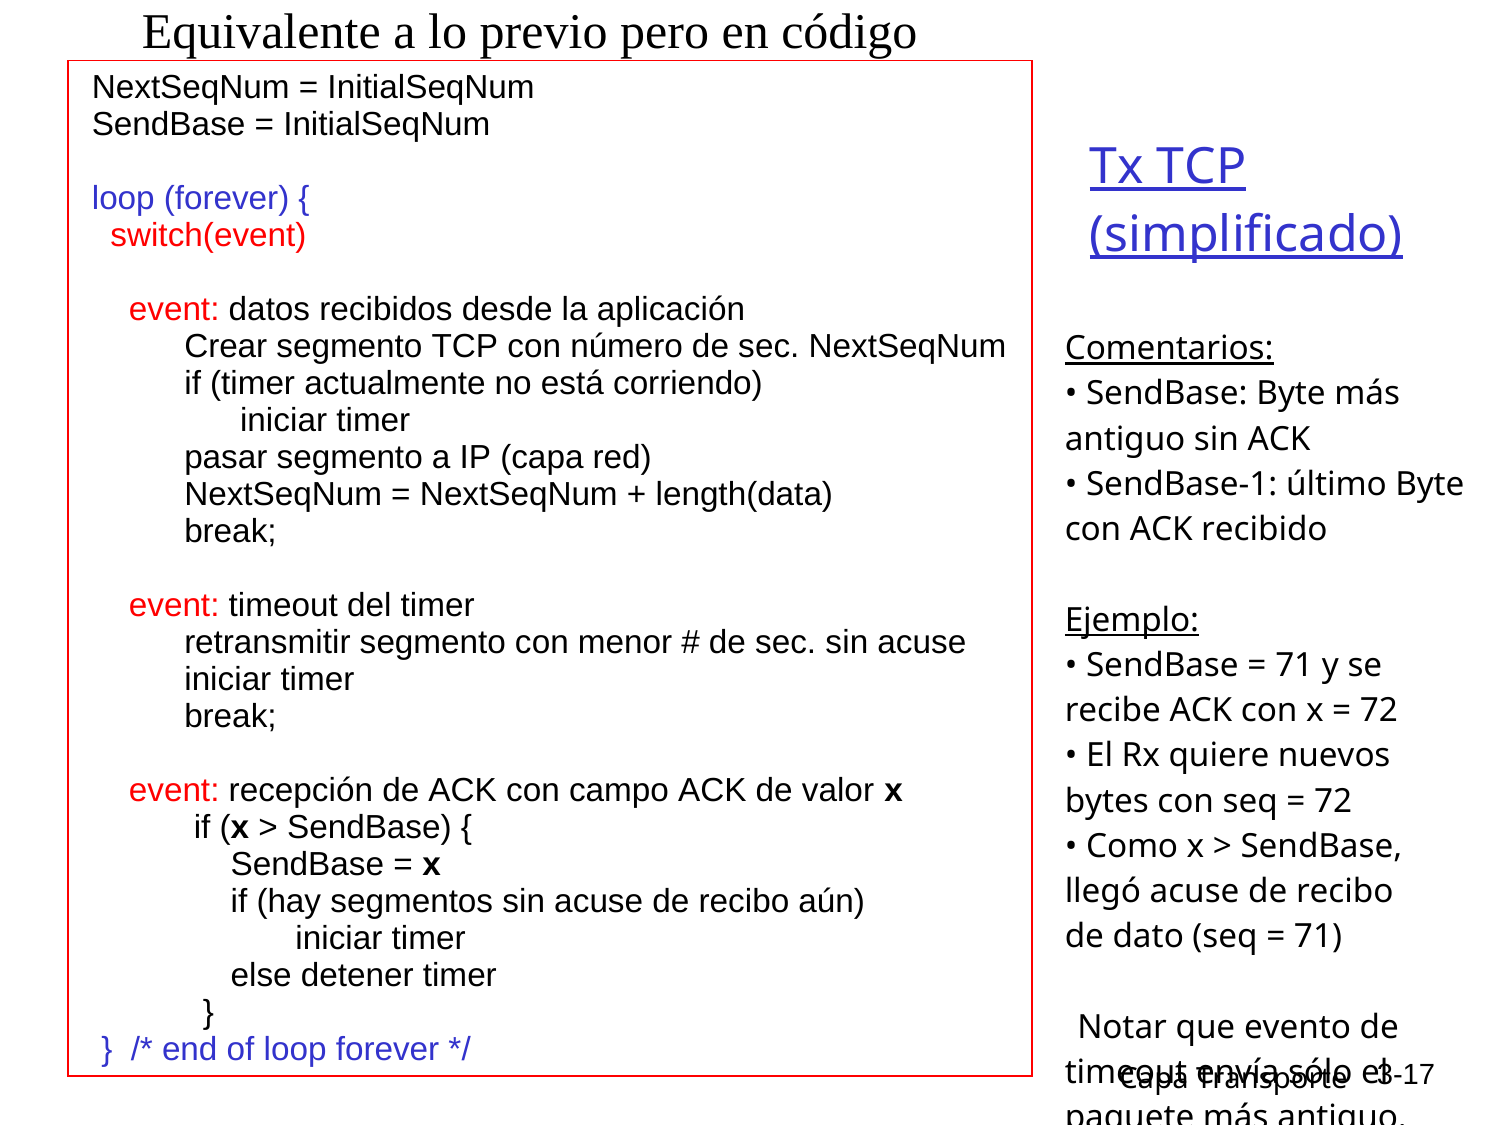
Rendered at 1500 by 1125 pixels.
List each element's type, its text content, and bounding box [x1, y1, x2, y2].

text_box Equivalente a lo previo pero en código [40, 6, 1020, 57]
text_box NextSeqNum = InitialSeqNum SendBase = InitialSeqNum loop (forever) { switch(event) event: datos recibidos desde la aplicación Crear segmento TCP con número de sec. NextSeqNum if (timer actualmente no está corriendo) iniciar timer pasar segmento a IP (capa red) NextSeqNum = NextSeqNum + length(data) break; event: timeout del timer retransmitir segmento con menor # de sec. sin acuse iniciar timer break; event: recepción de ACK con campo ACK de valor x if (x > SendBase) { SendBase = x if (hay segmentos sin acuse de recibo aún) iniciar timer else detener timer } } /* end of loop forever */ [67, 60, 1032, 1076]
title Tx TCP (simplificado) [1074, 104, 1500, 292]
text_box Comentarios: SendBase: Byte más antiguo sin ACK SendBase-1: último Byte con ACK recibido Ejemplo: SendBase = 71 y se recibe ACK con x = 72 El Rx quiere nuevos bytes con seq = 72 Como x > SendBase, llegó acuse de recibo de dato (seq = 71) Notar que evento de timeout envía sólo el paquete más antiguo. [1050, 316, 1500, 1125]
